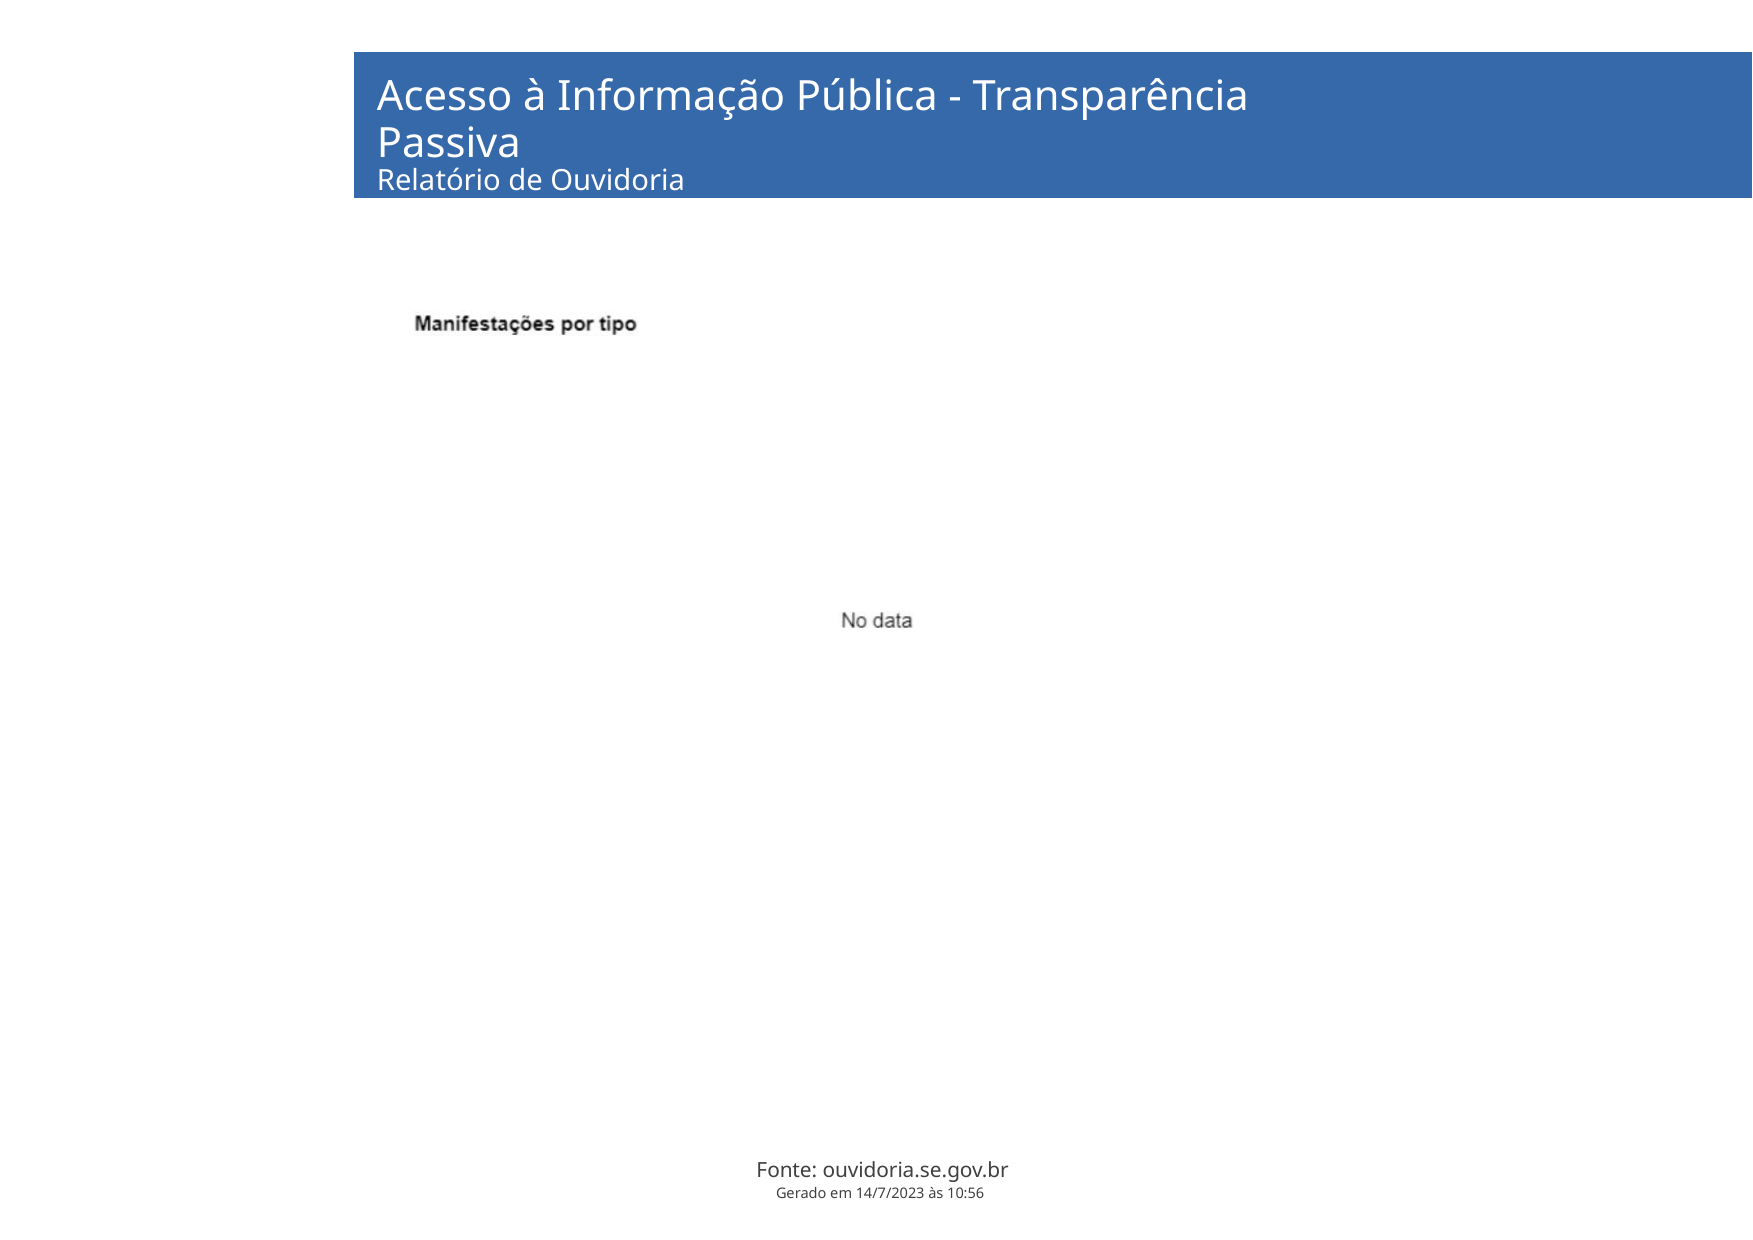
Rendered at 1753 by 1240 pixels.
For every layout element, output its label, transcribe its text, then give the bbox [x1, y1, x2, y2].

text_box [354, 52, 1752, 198]
text_box Acesso à Informação Pública - Transparência Passiva Relatório de Ouvidoria EMSETUR - Junho a Junho de 2023 [376, 72, 1403, 228]
text_box [155, 211, 1599, 1028]
text_box Fonte: ouvidoria.se.gov.br Gerado em 14/7/2023 às 10:56 [756, 1158, 1023, 1202]
